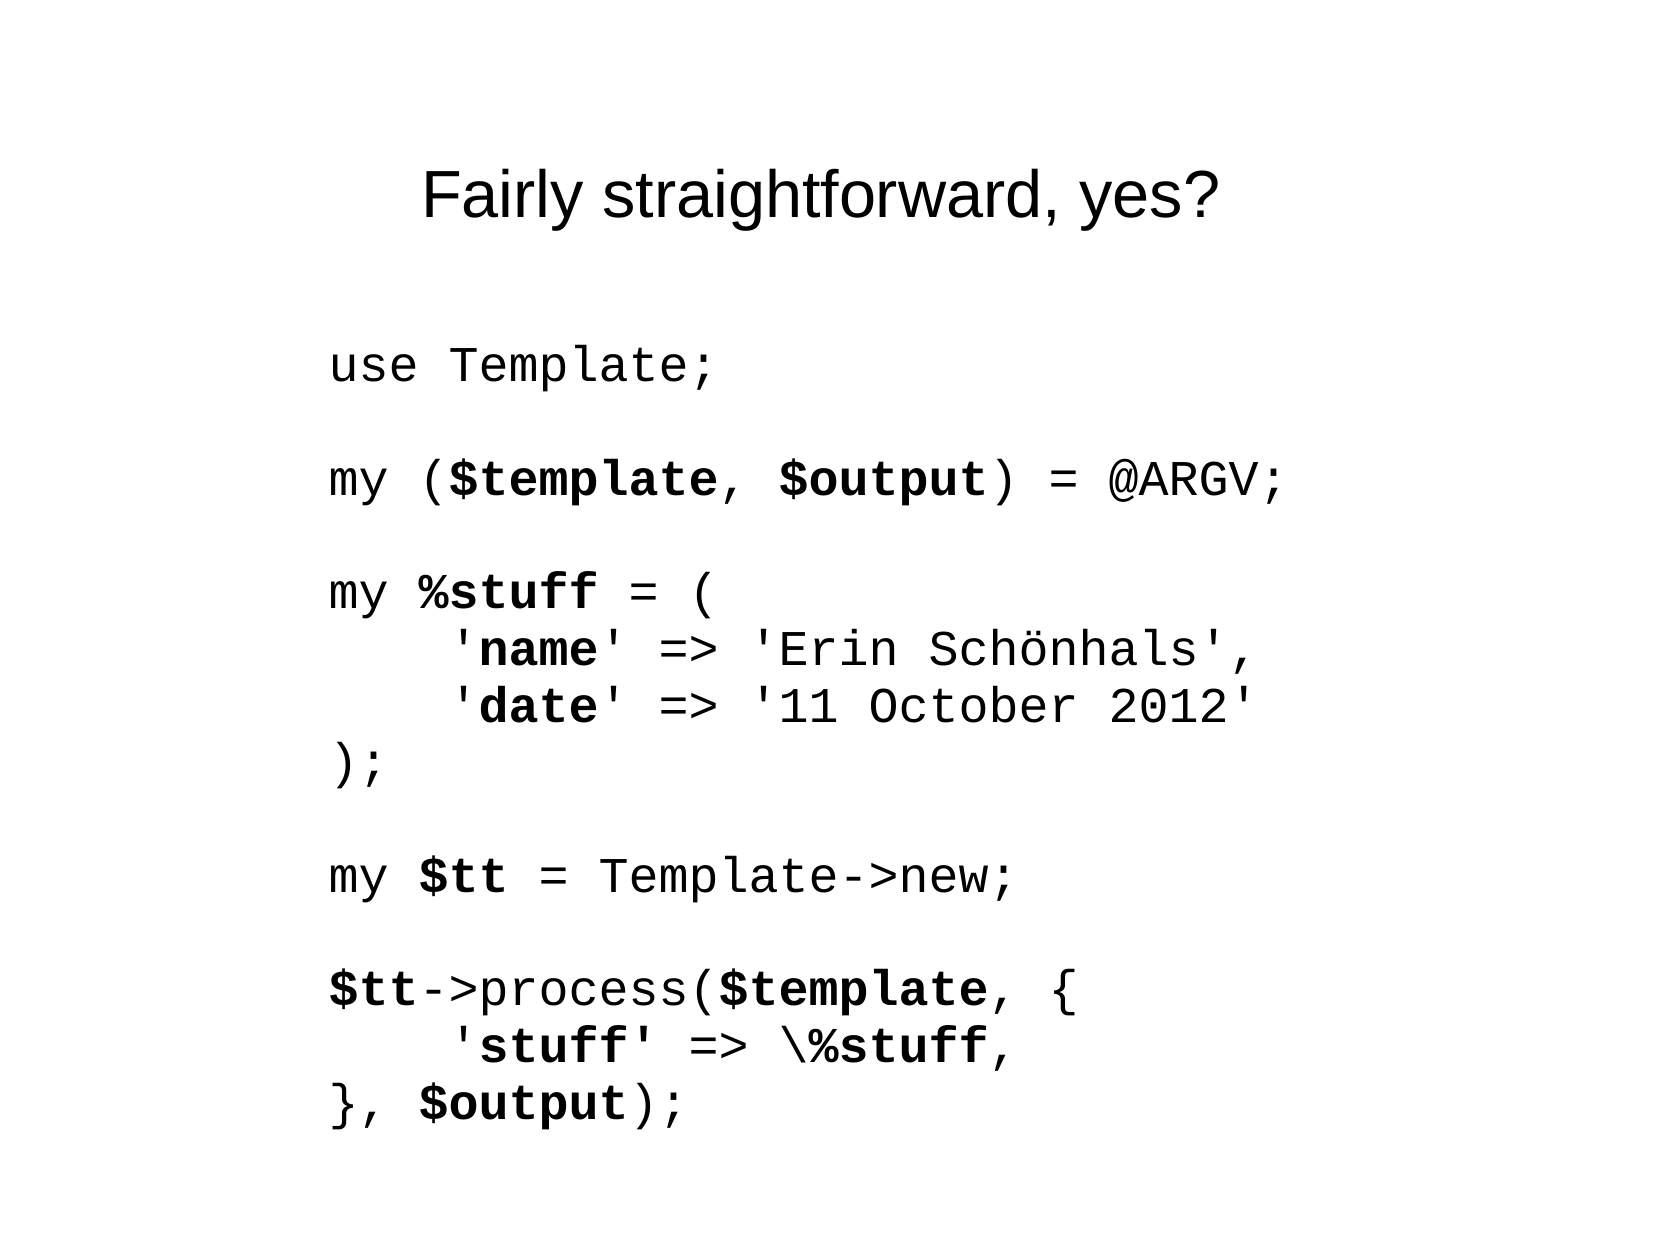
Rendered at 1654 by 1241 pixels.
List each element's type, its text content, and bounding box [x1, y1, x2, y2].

text_box Fairly straightforward, yes? [406, 150, 1238, 240]
text_box use Template; my ($template, $output) = @ARGV; my %stuff = ( 'name' => 'Erin Schönhals', 'date' => '11 October 2012' ); my $tt = Template->new; $tt->process($template, { 'stuff' => \%stuff, }, $output); [313, 332, 1304, 1142]
